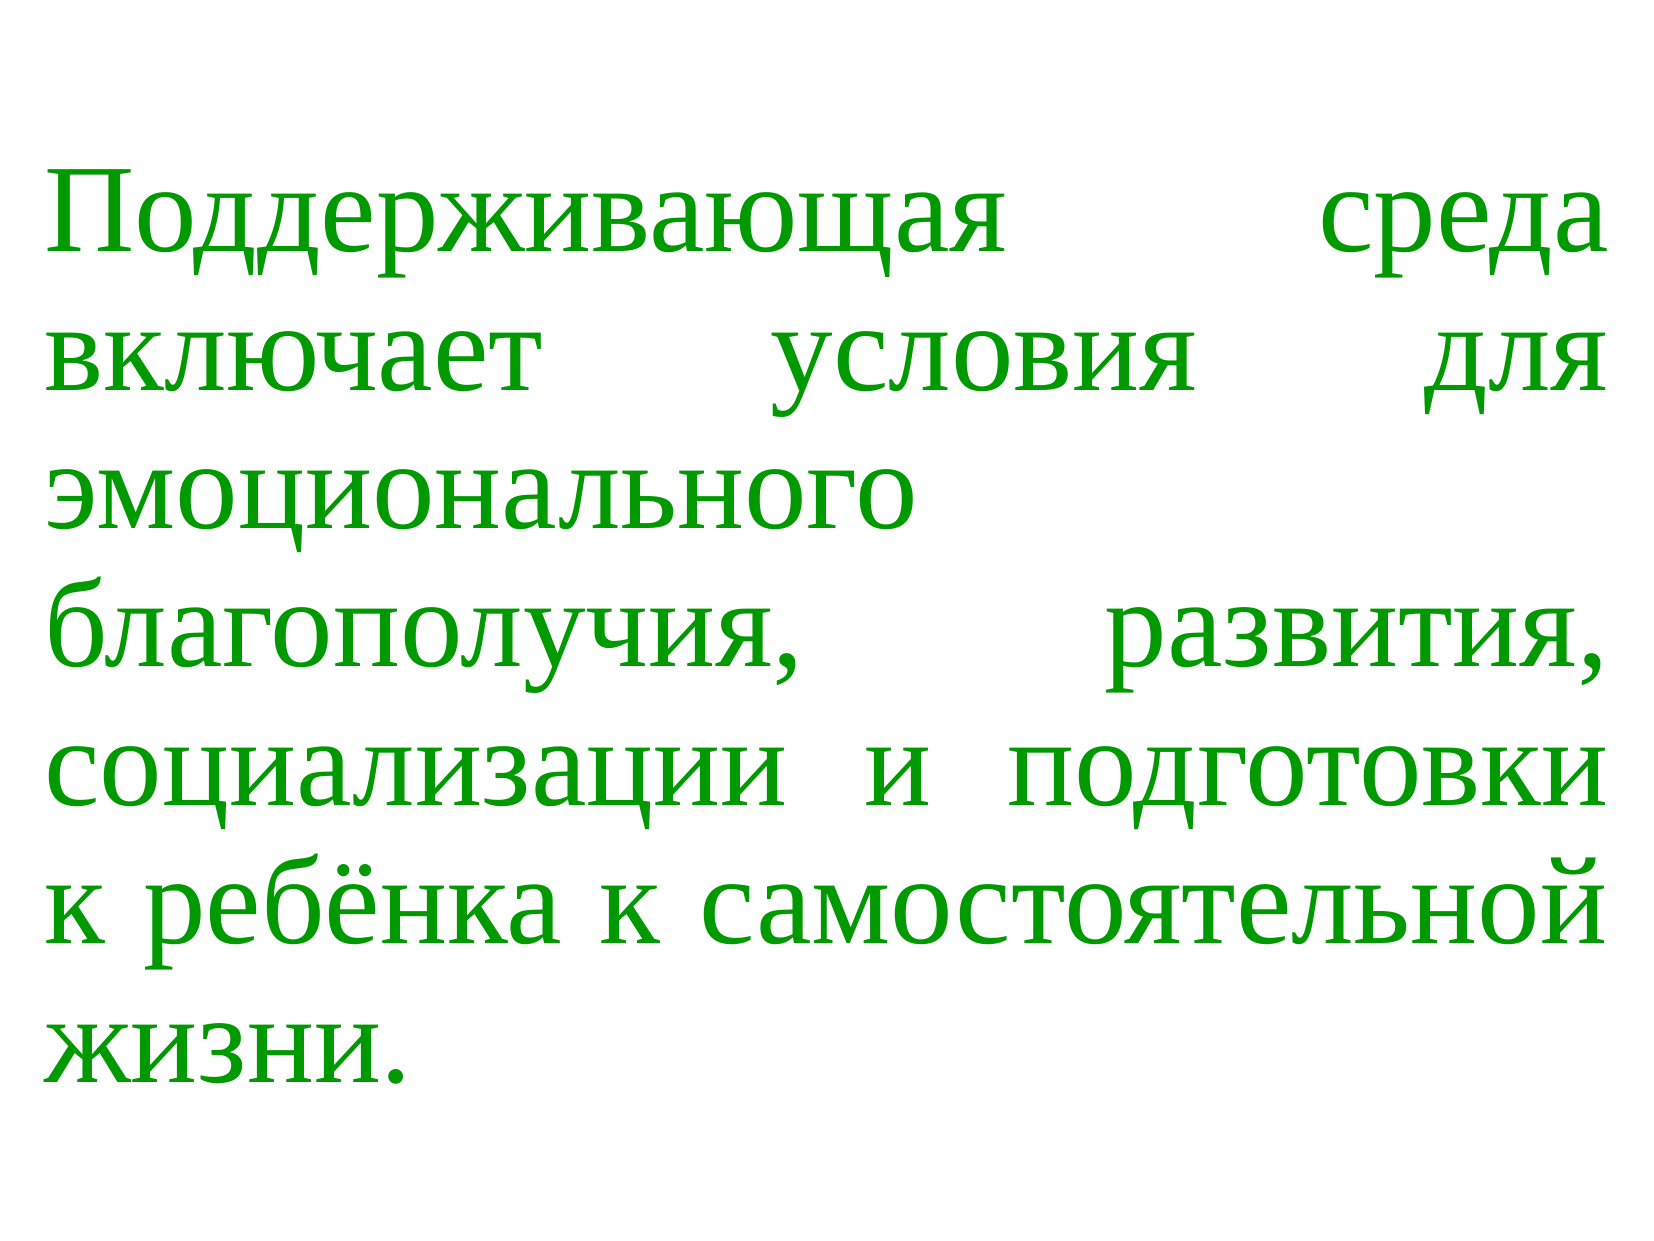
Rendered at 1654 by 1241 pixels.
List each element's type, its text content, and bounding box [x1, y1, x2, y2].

text_box Поддерживающая среда включает условия для эмоционального благополучия, развития, социализации и подготовки к ребёнка к самостоятельной жизни. [29, 20, 1625, 1241]
